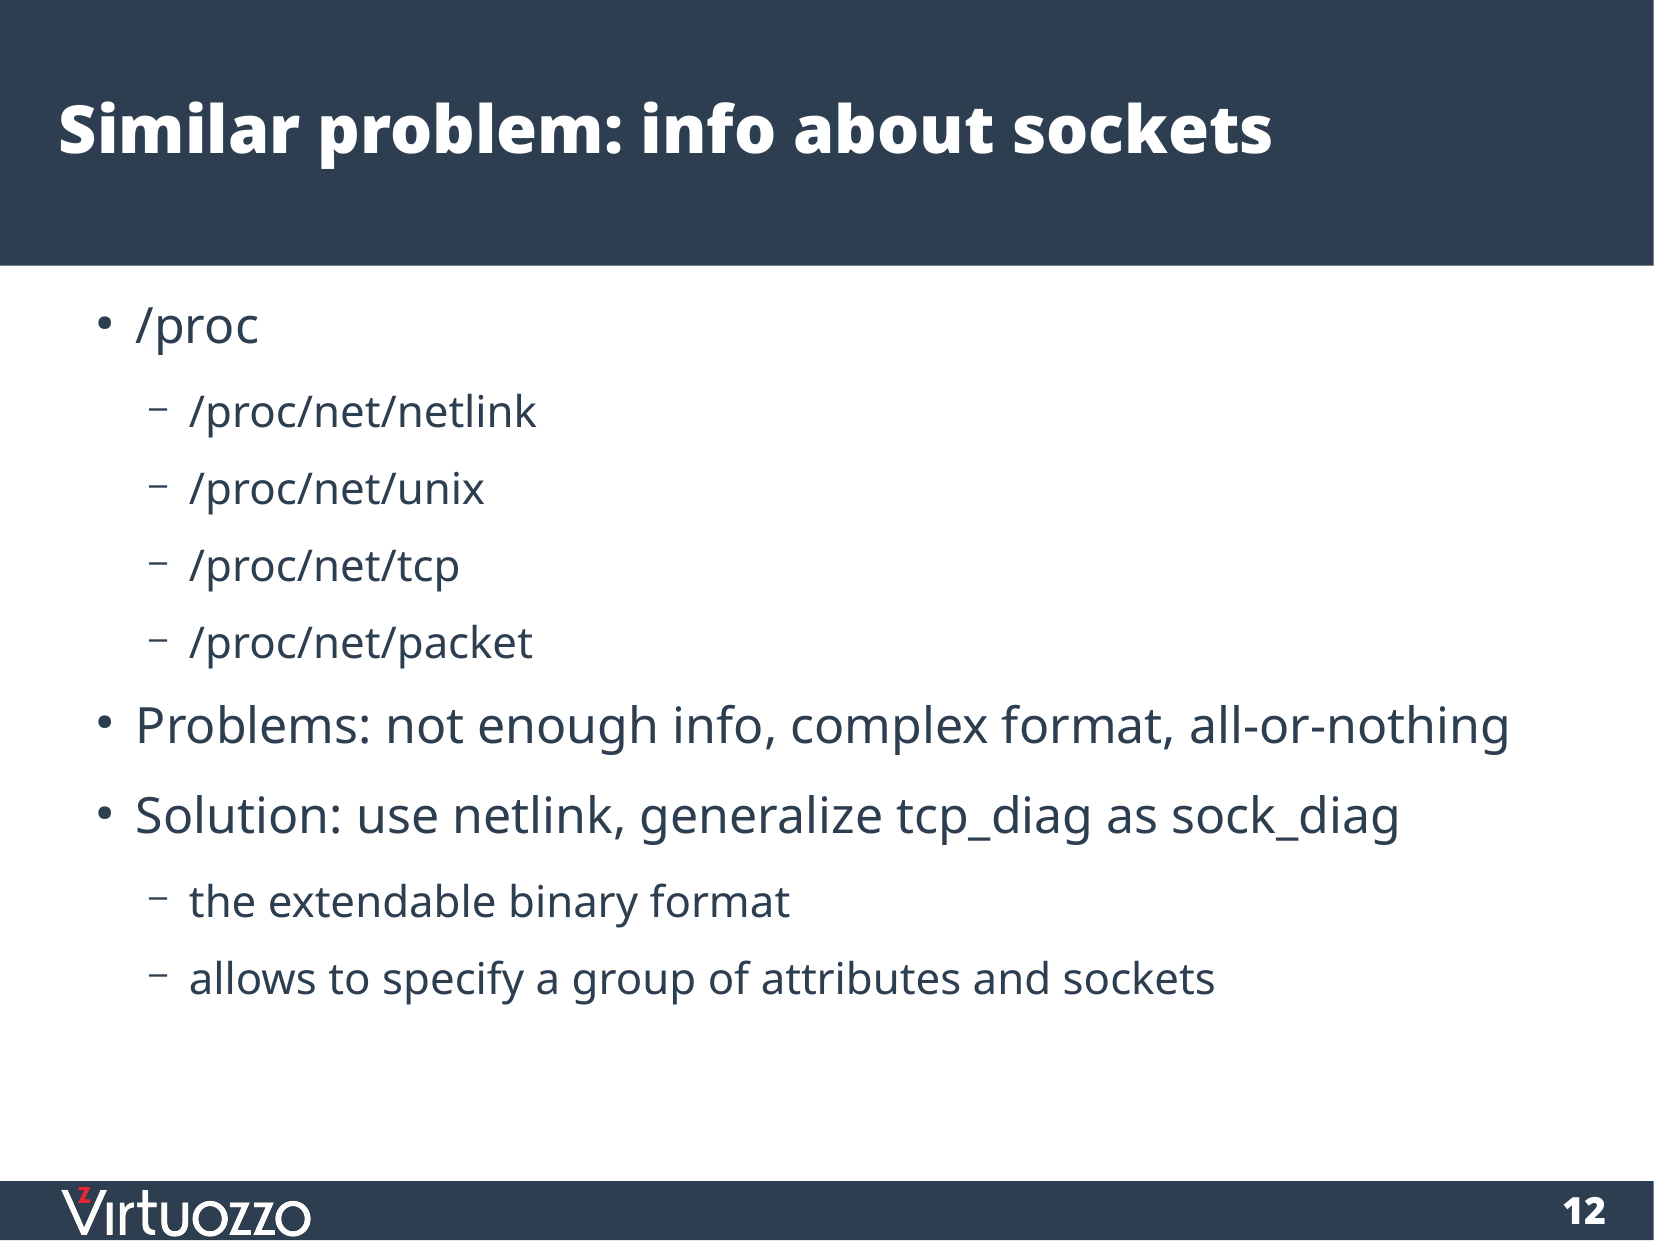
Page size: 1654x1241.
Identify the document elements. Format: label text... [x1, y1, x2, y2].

picture [47, 1171, 325, 1241]
title Similar problem: info about sockets [59, 49, 1595, 207]
list /proc /proc/net/netlink /proc/net/unix /proc/net/tcp /proc/net/packet Problems: not enough info, complex format, all-or-nothing Solution: use netlink, generalize tcp_diag as sock_diag the extendable binary format allows to specify a group of attributes and sockets [82, 290, 1571, 1010]
